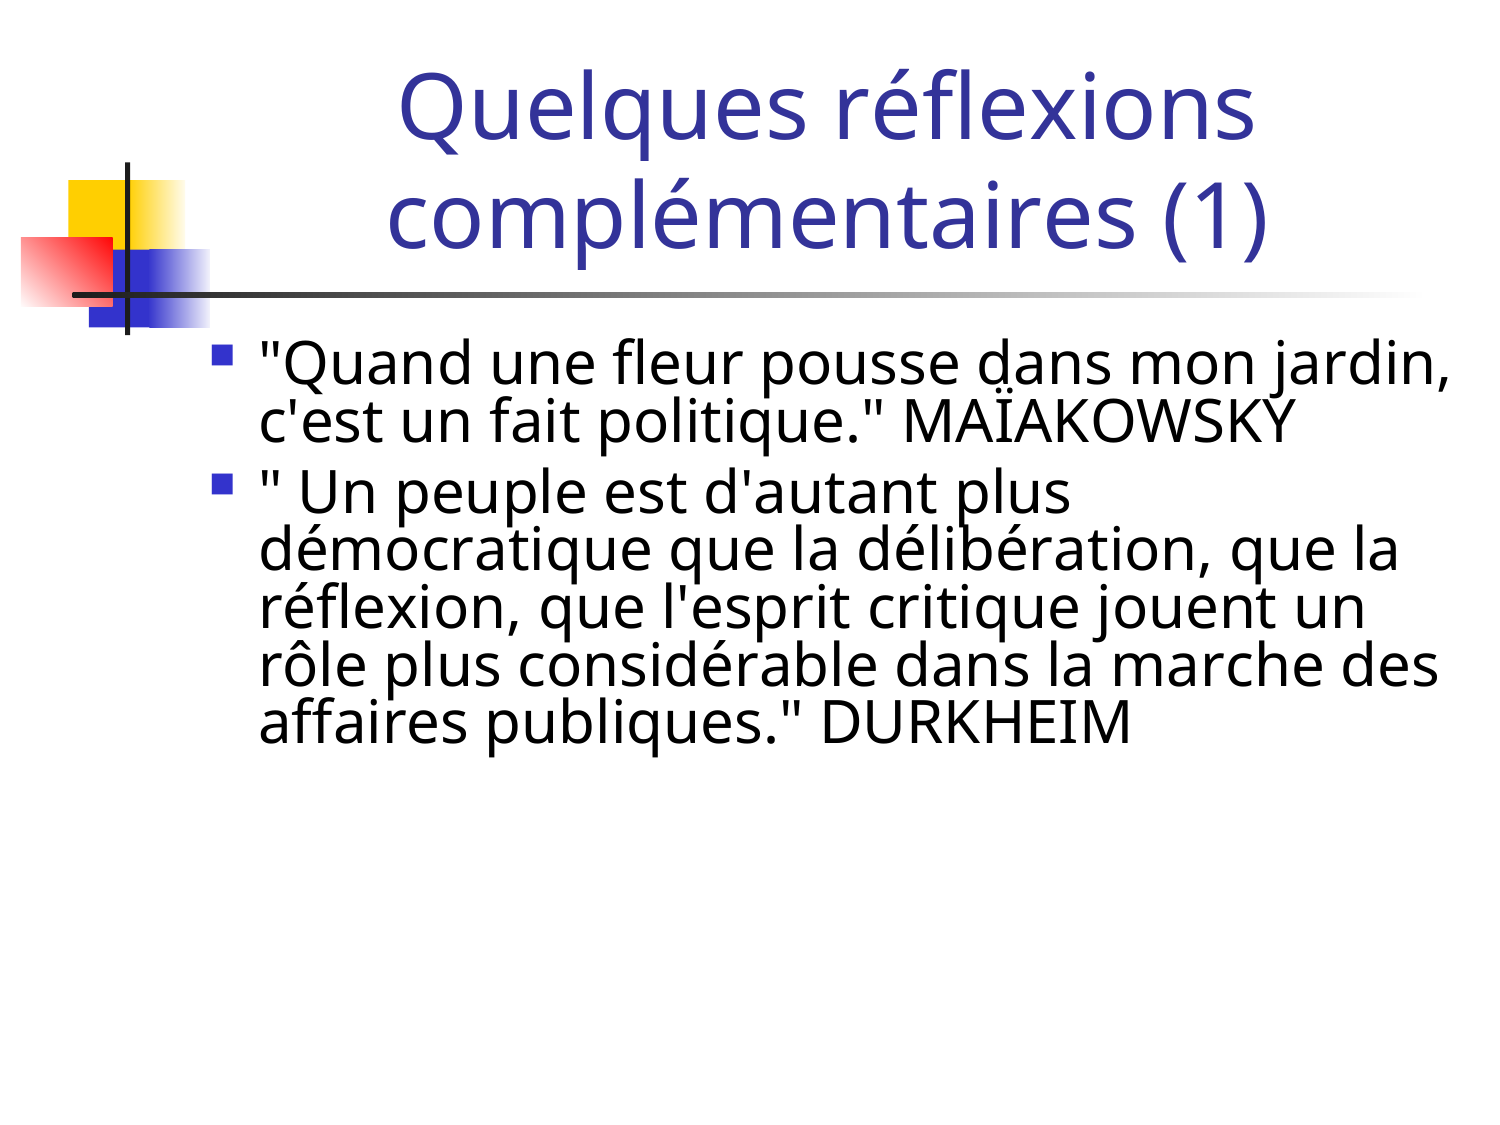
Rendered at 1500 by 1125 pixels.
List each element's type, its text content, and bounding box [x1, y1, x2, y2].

list "Quand une fleur pousse dans mon jardin, c'est un fait politique." MAÏAKOWSKY " Un peuple est d'autant plus démocratique que la délibération, que la réflexion, que l'esprit critique jouent un rôle plus considérable dans la marche des affaires publiques." DURKHEIM [193, 331, 1469, 1007]
title Quelques réflexions complémentaires (1) [188, 35, 1468, 276]
